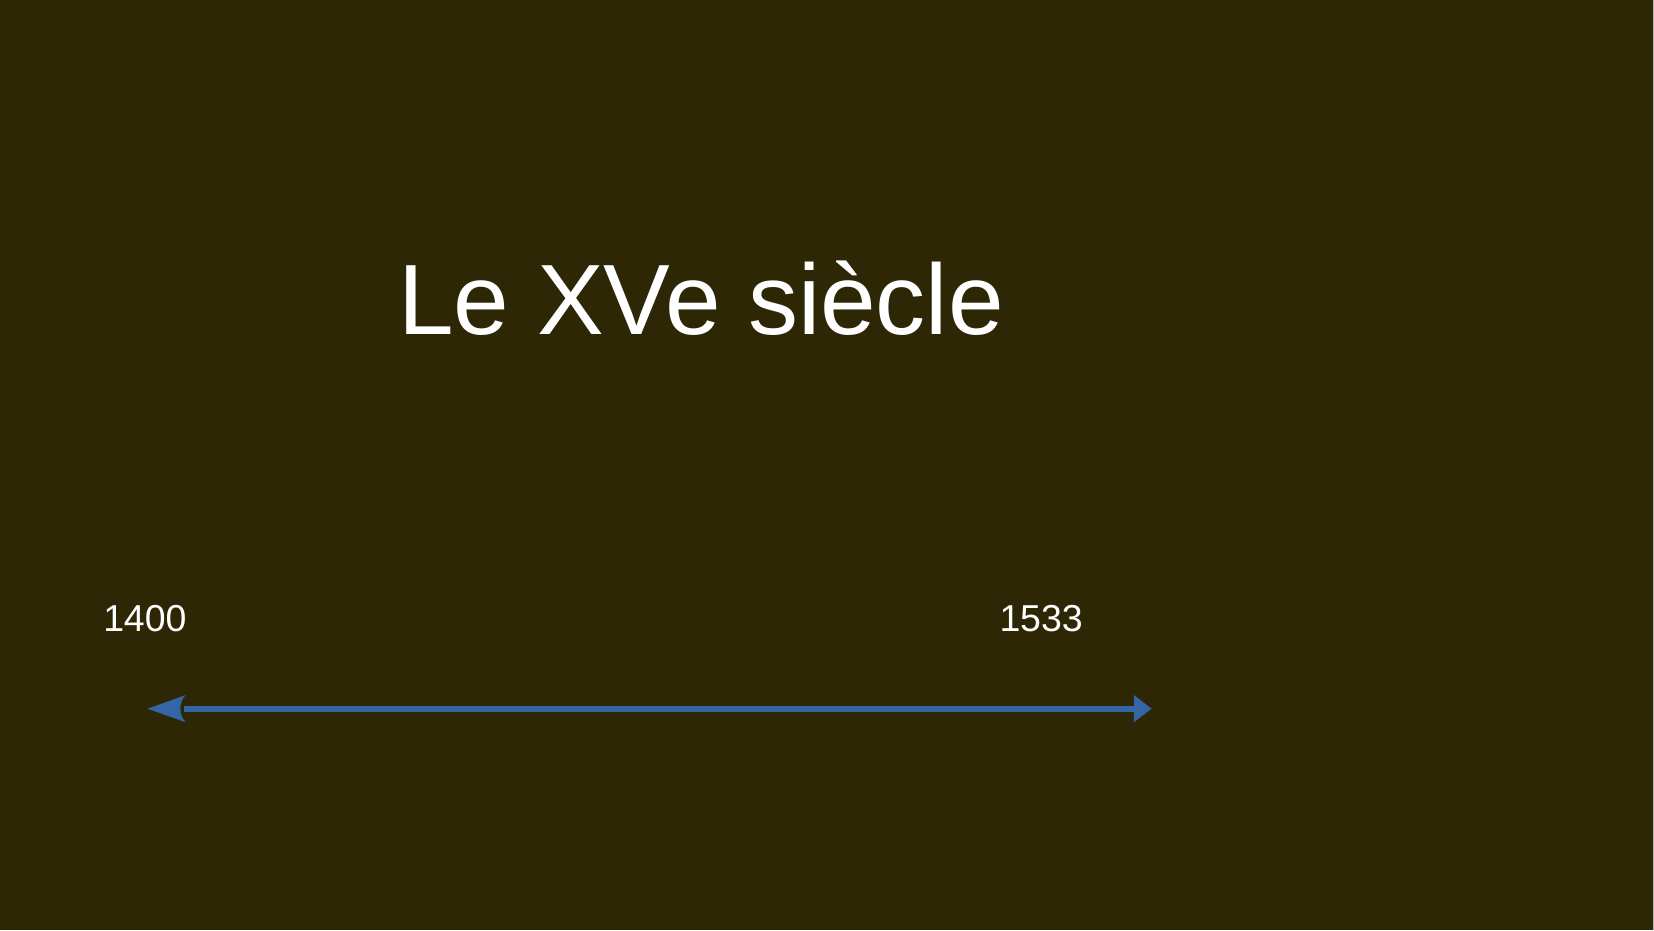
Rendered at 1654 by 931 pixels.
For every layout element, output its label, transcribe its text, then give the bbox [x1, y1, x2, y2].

text_box 1533 [974, 590, 1270, 690]
text_box 1400 [88, 590, 384, 690]
text_box Le XVe siècle [383, 236, 1123, 414]
